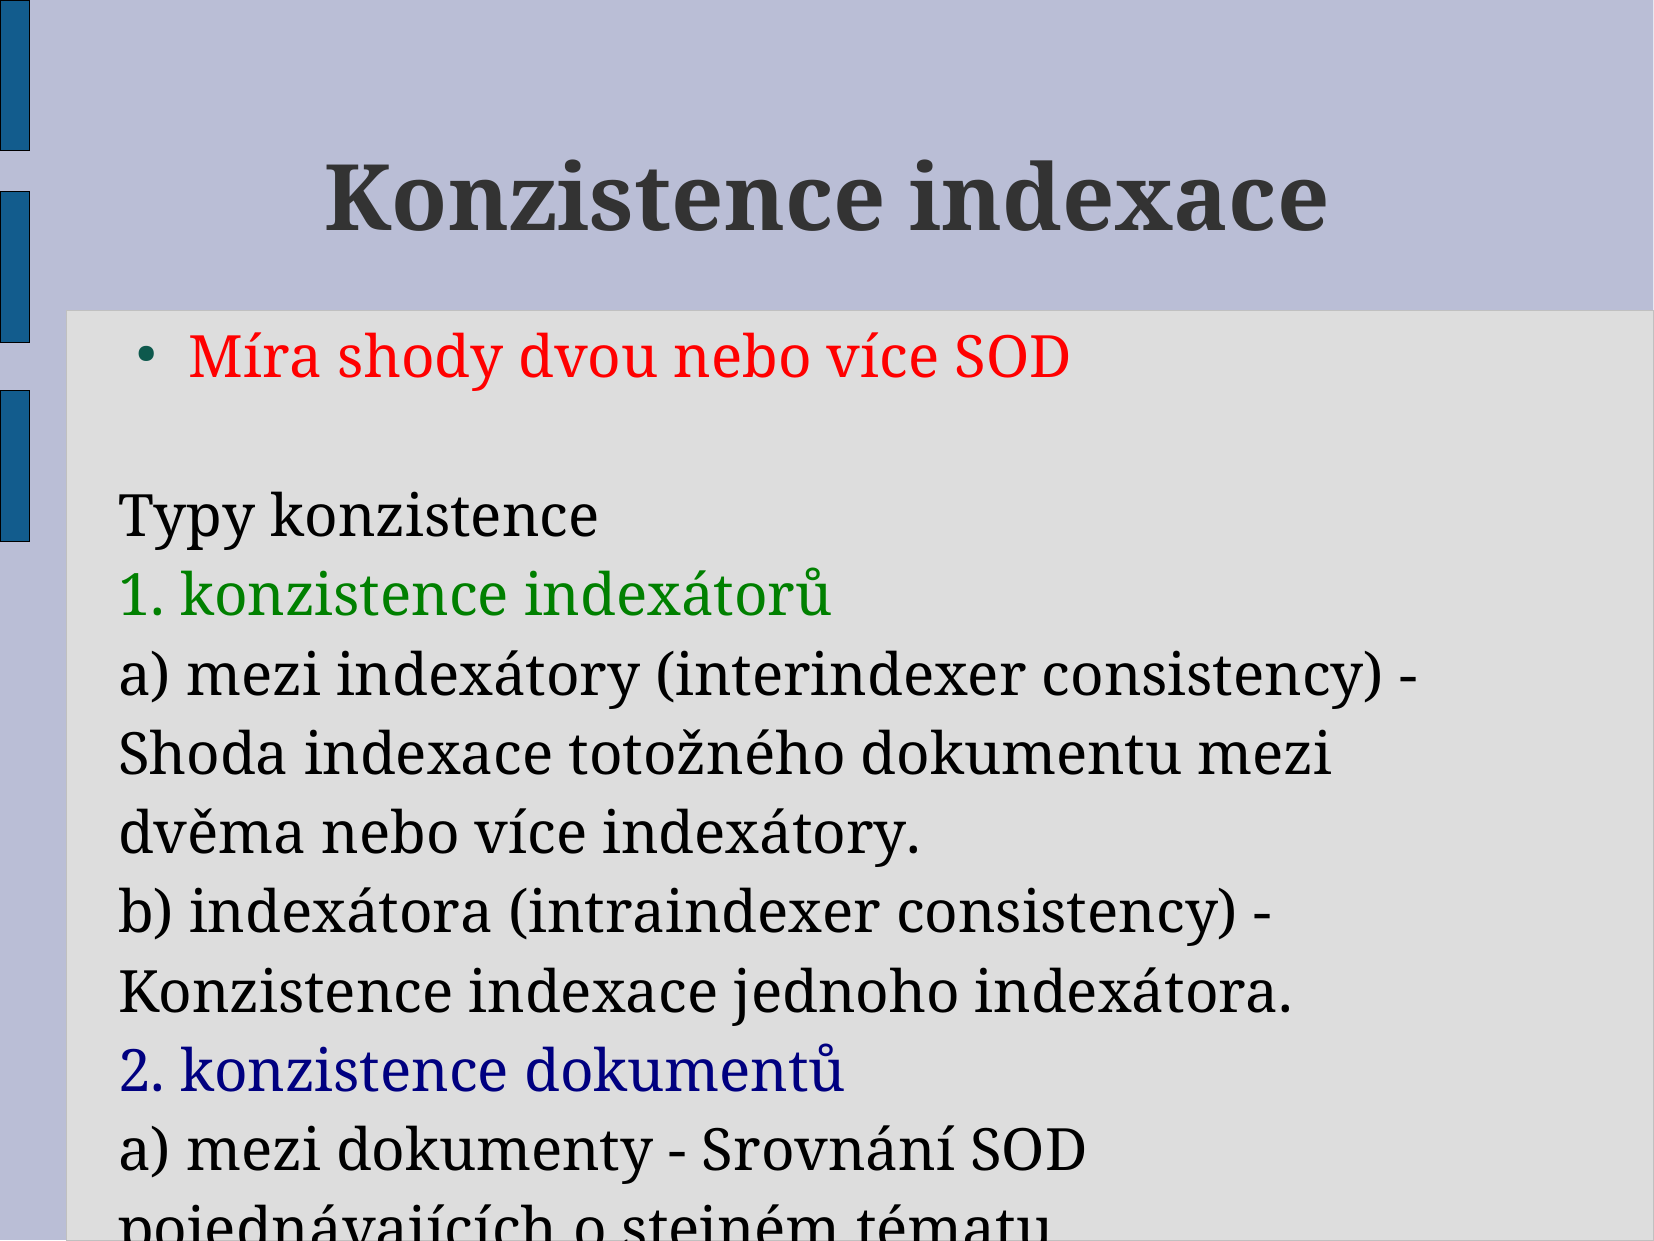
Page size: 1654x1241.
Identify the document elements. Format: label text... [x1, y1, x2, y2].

list Míra shody dvou nebo více SOD Typy konzistence 1. konzistence indexátorů a) mezi indexátory (interindexer consistency) - Shoda indexace totožného dokumentu mezi dvěma nebo více indexátory. b) indexátora (intraindexer consistency) - Konzistence indexace jednoho indexátora. 2. konzistence dokumentů a) mezi dokumenty - Srovnání SOD pojednávajících o stejném tématu. b) konzistenci dokumentu - Srovnání SOD vztahující se k jednomu dílu. [118, 315, 1531, 1241]
title Konzistence indexace [121, 98, 1534, 291]
